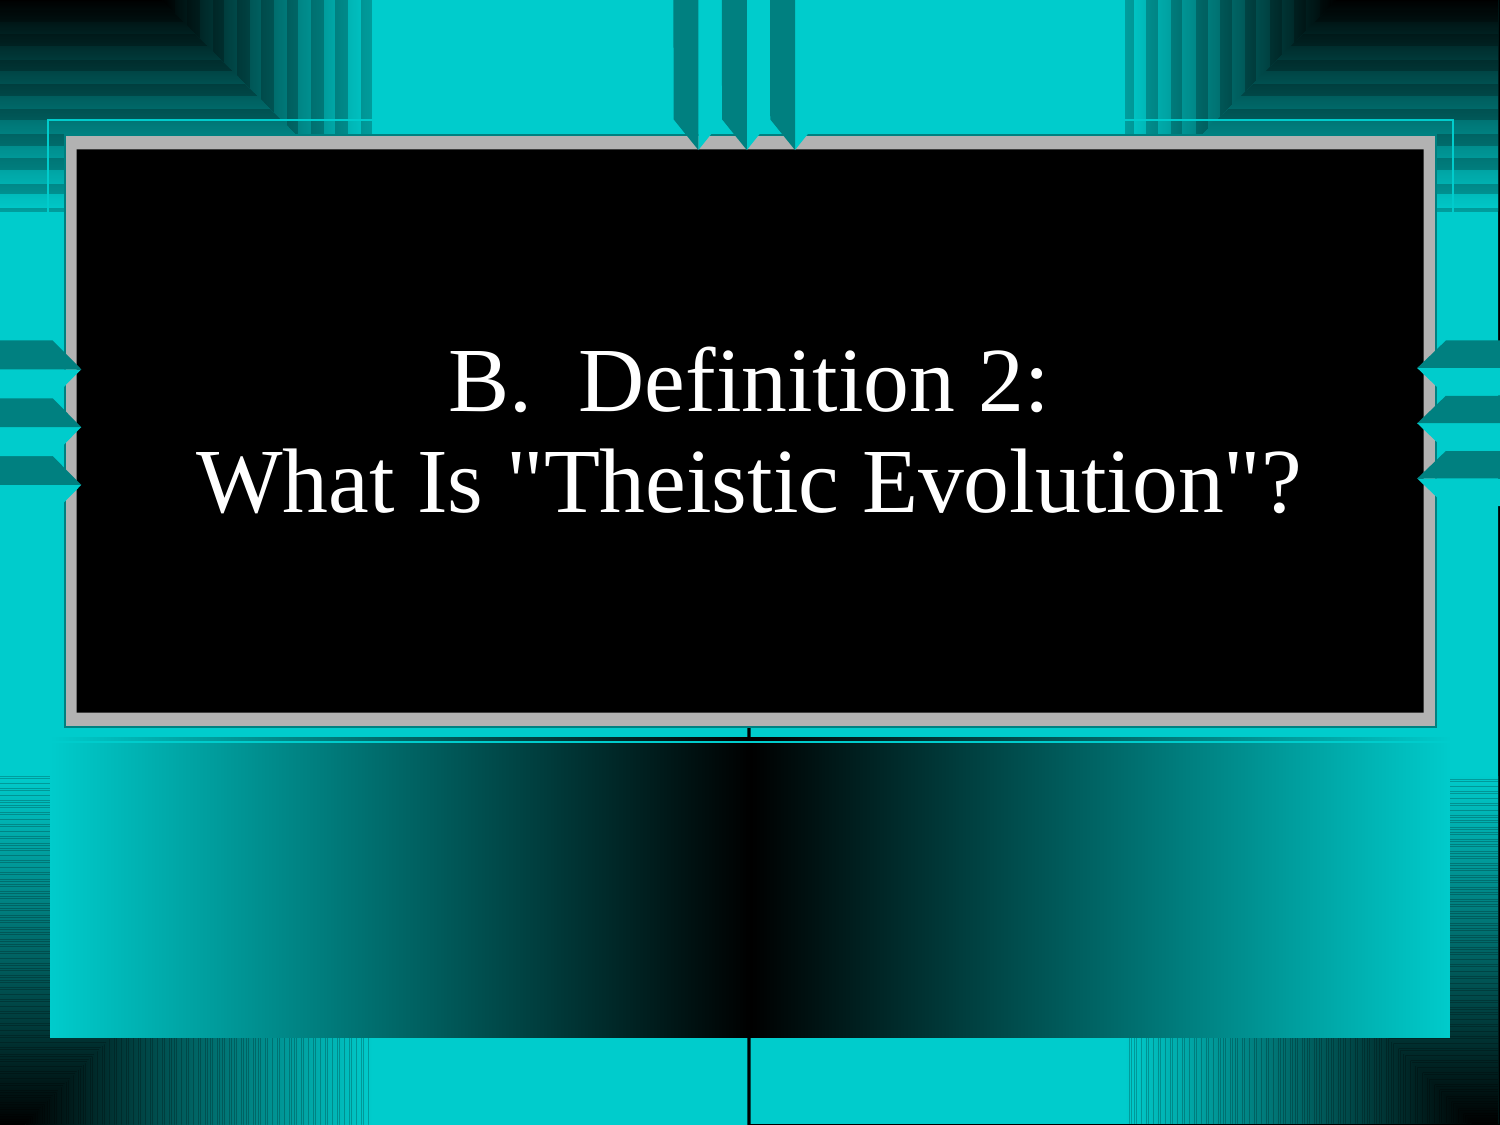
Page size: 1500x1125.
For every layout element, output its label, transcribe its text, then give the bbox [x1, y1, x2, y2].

title B. Definition 2: What Is "Theistic Evolution"? [112, 322, 1388, 541]
